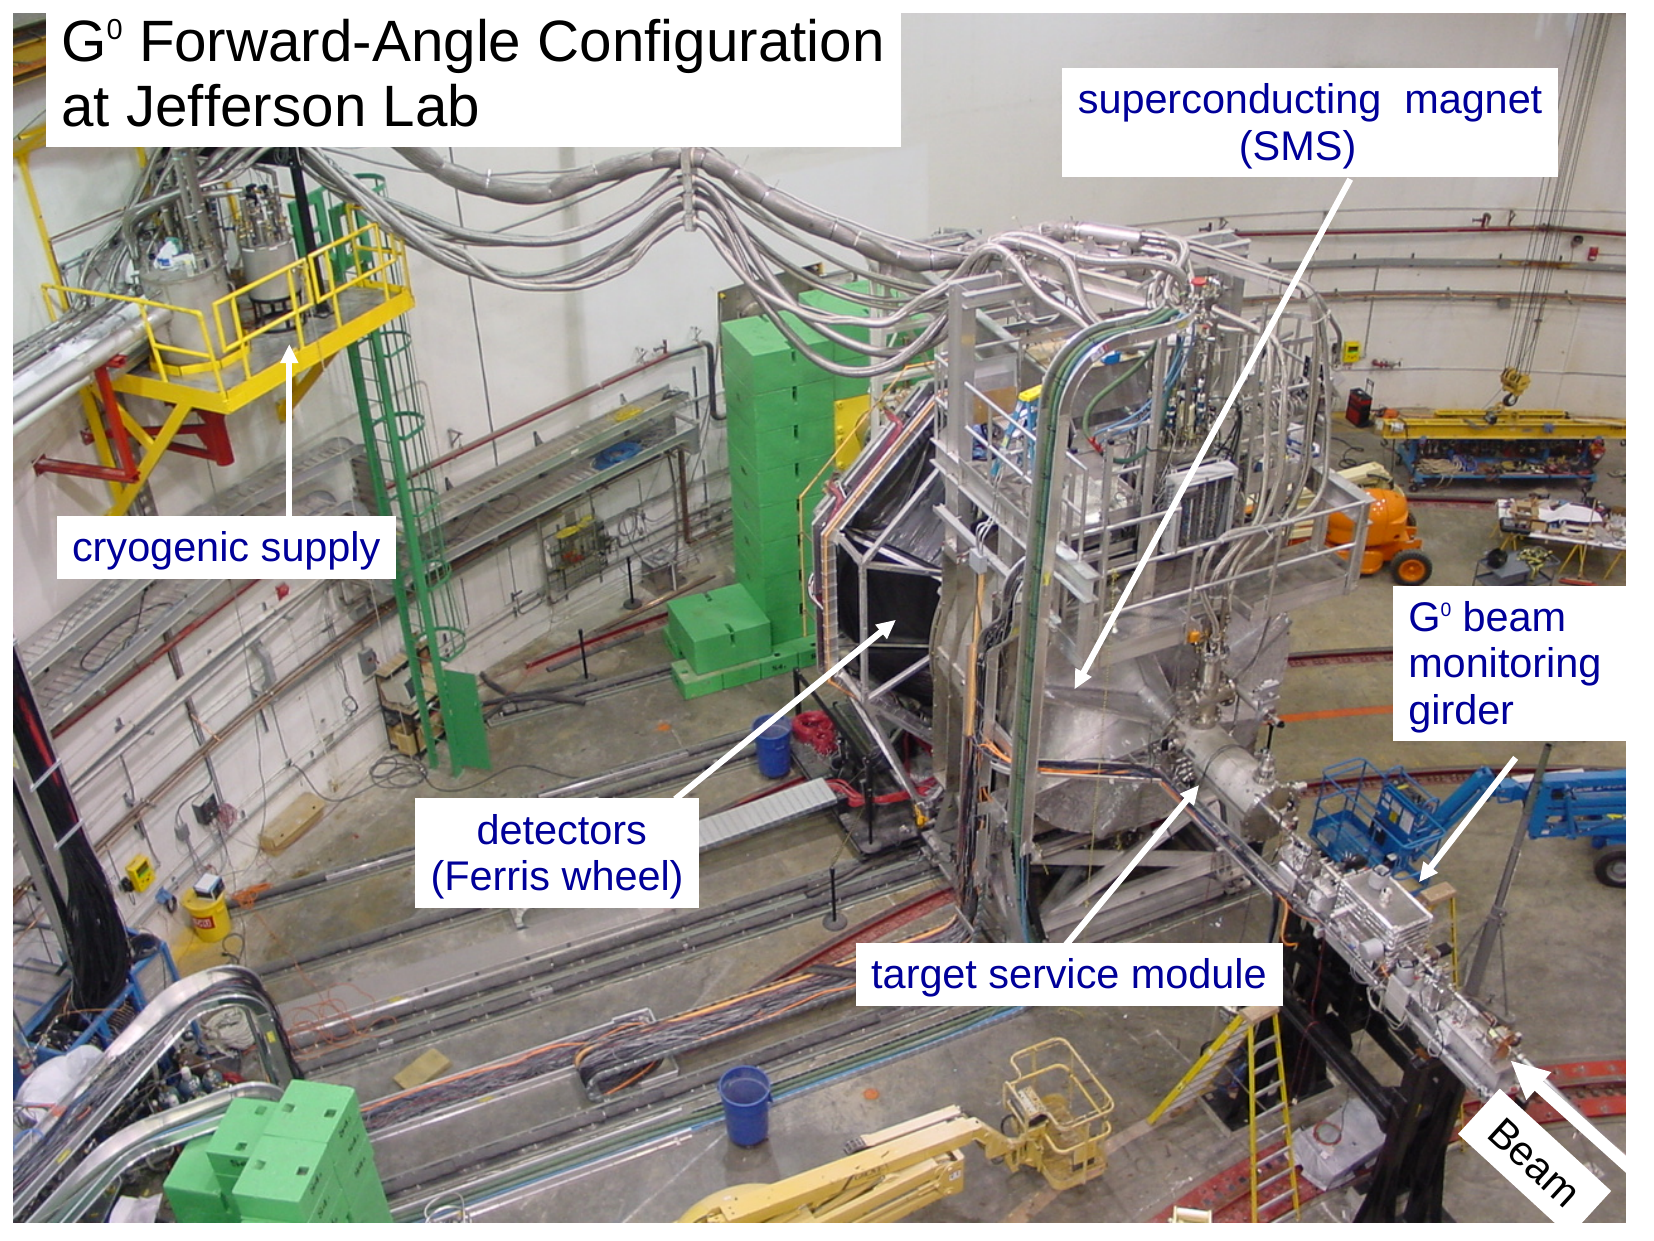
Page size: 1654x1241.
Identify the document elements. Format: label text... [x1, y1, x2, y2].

text_box Beam [1458, 1088, 1612, 1237]
picture [13, 13, 1626, 1223]
text_box superconducting magnet (SMS) [1063, 68, 1558, 177]
text_box G0 beam monitoring girder [1393, 586, 1629, 741]
text_box cryogenic supply [57, 516, 396, 579]
text_box detectors (Ferris wheel) [415, 799, 699, 908]
text_box G0 Forward-Angle Configuration at Jefferson Lab [46, 0, 901, 147]
text_box target service module [856, 943, 1282, 1006]
